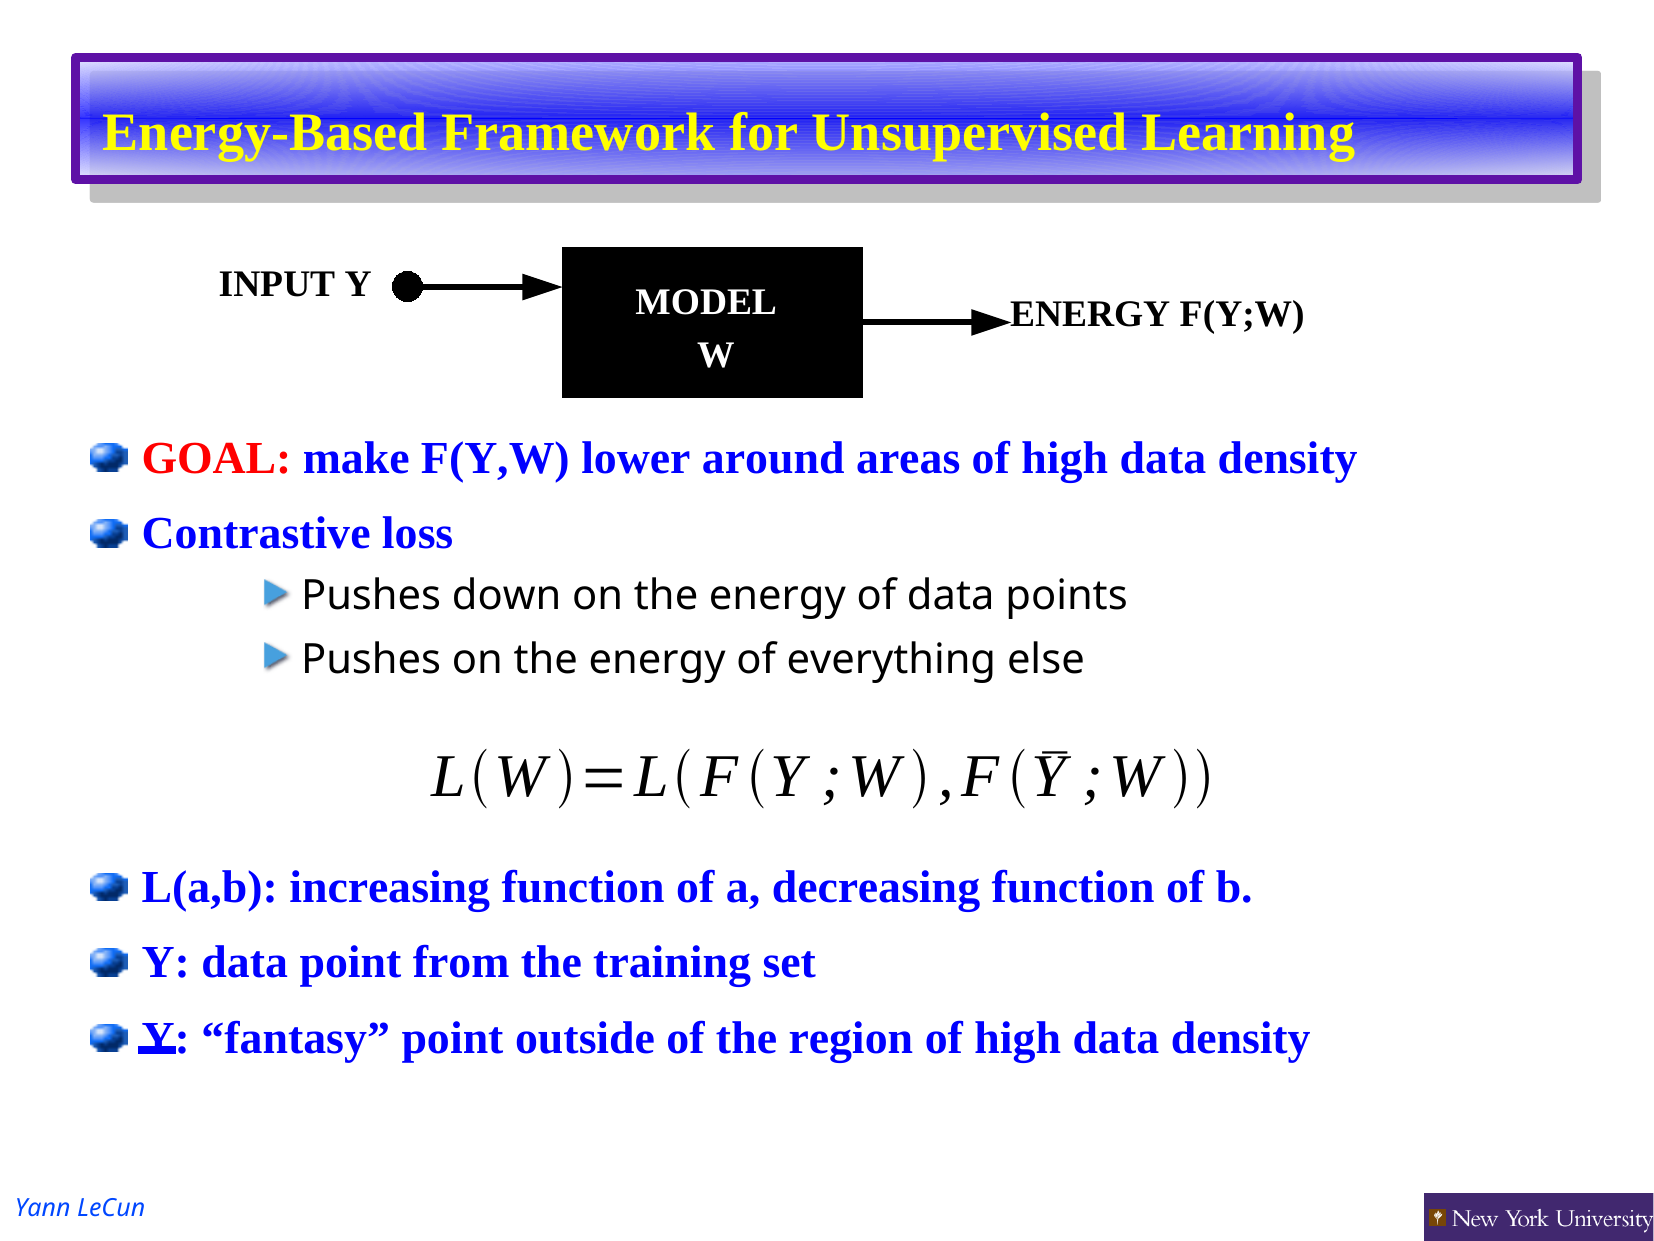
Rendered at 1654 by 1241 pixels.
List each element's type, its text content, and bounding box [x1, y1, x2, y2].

title Energy-Based Framework for Unsupervised Learning [75, 57, 1578, 180]
text_box INPUT Y [218, 263, 407, 313]
picture [1424, 1193, 1654, 1241]
text_box [407, 271, 423, 302]
text_box ENERGY F(Y;W) [1010, 292, 1463, 342]
list GOAL: make F(Y,W) lower around areas of high data density Contrastive loss Pushes down on the energy of data points Pushes on the energy of everything else L(a,b): increasing function of a, decreasing function of b. Y: data point from the training set Y: “fantasy” point outside of the region of high data density [90, 432, 1579, 1163]
chart [412, 743, 1229, 813]
text_box MODEL W [590, 280, 841, 391]
text_box [562, 247, 863, 398]
